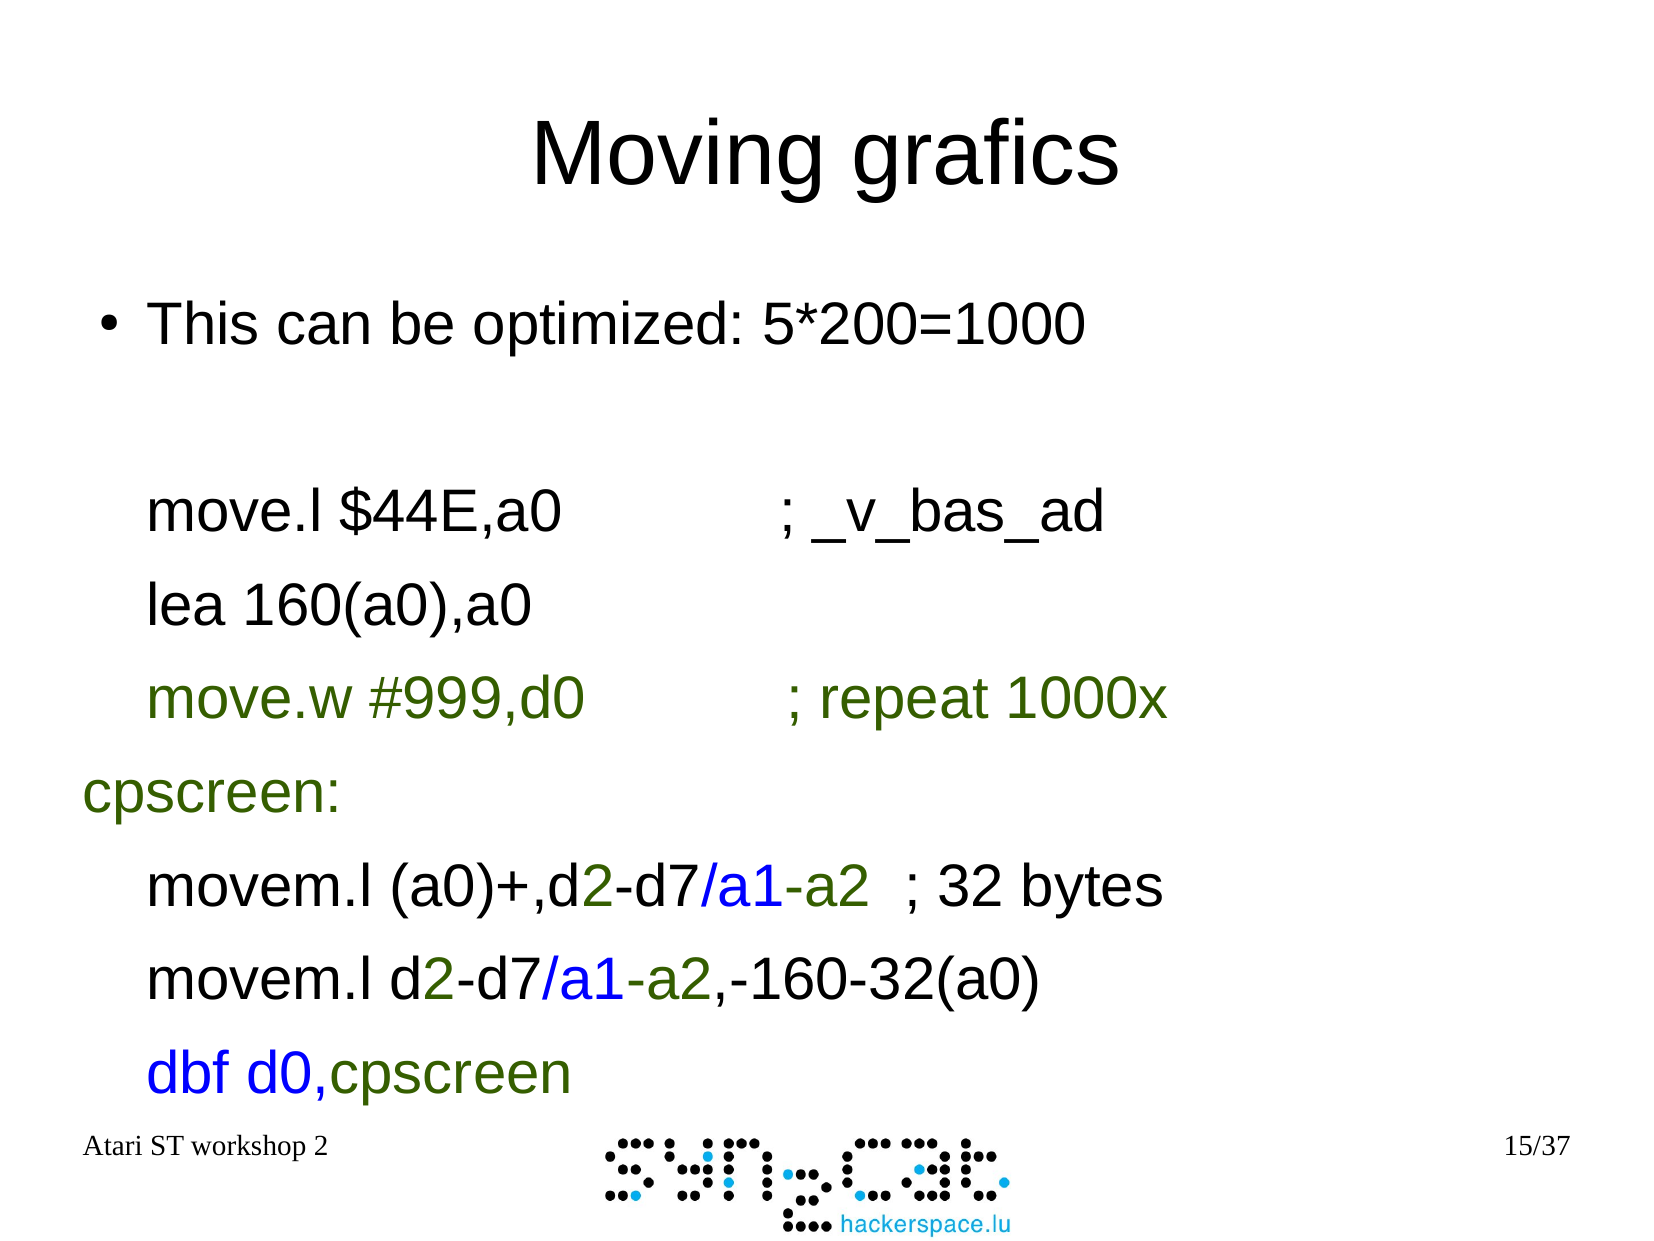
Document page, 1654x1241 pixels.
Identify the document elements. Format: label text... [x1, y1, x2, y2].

picture [600, 1124, 1025, 1241]
title Moving grafics [82, 49, 1571, 257]
list This can be optimized: 5*200=1000 move.l $44E,a0 ; _v_bas_ad lea 160(a0),a0 move.w #999,d0 ; repeat 1000x cpscreen: movem.l (a0)+,d2-d7/a1-a2 ; 32 bytes movem.l d2-d7/a1-a2,-160-32(a0) dbf d0,cpscreen [82, 290, 1571, 1109]
